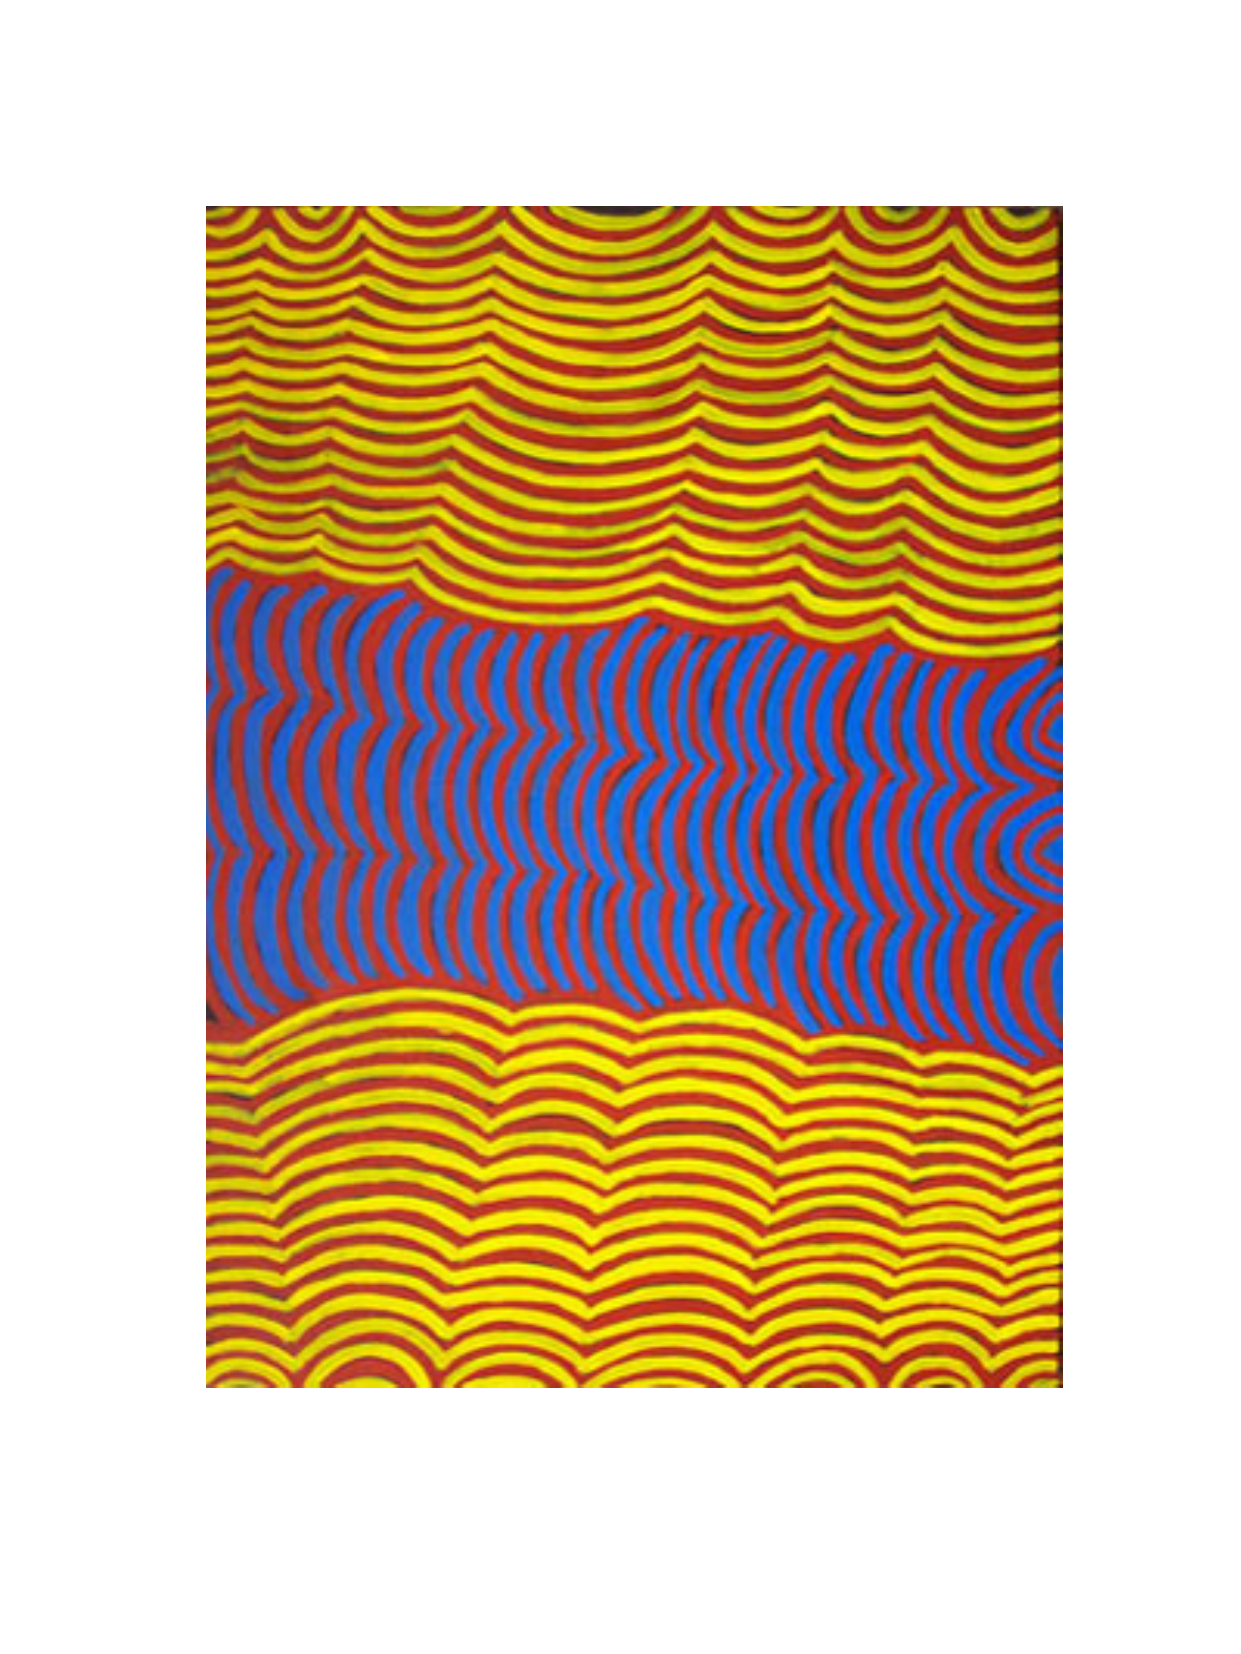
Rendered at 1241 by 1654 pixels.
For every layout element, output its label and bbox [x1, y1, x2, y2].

picture [206, 206, 1063, 1388]
